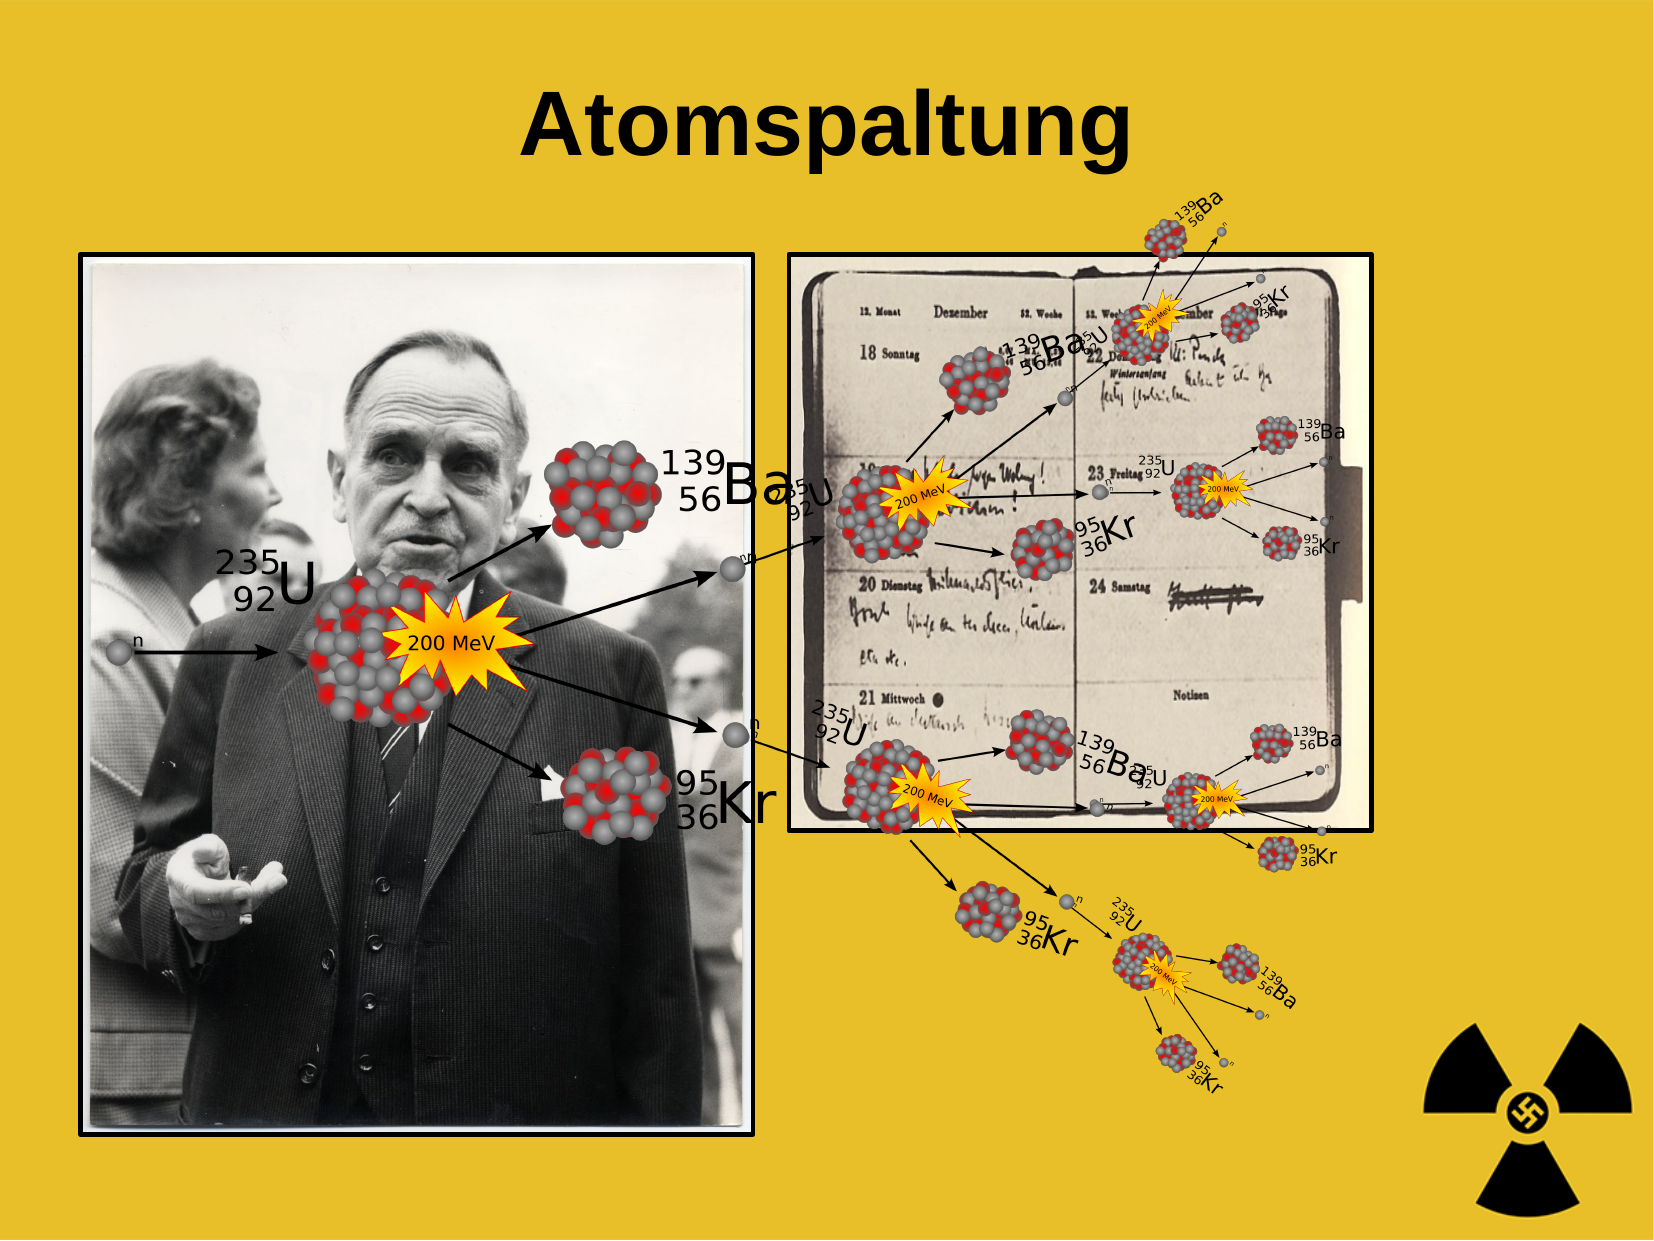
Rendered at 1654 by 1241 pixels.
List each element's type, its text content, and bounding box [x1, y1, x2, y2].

title Atomspaltung [82, 19, 1571, 227]
picture [0, 0, 1654, 1240]
